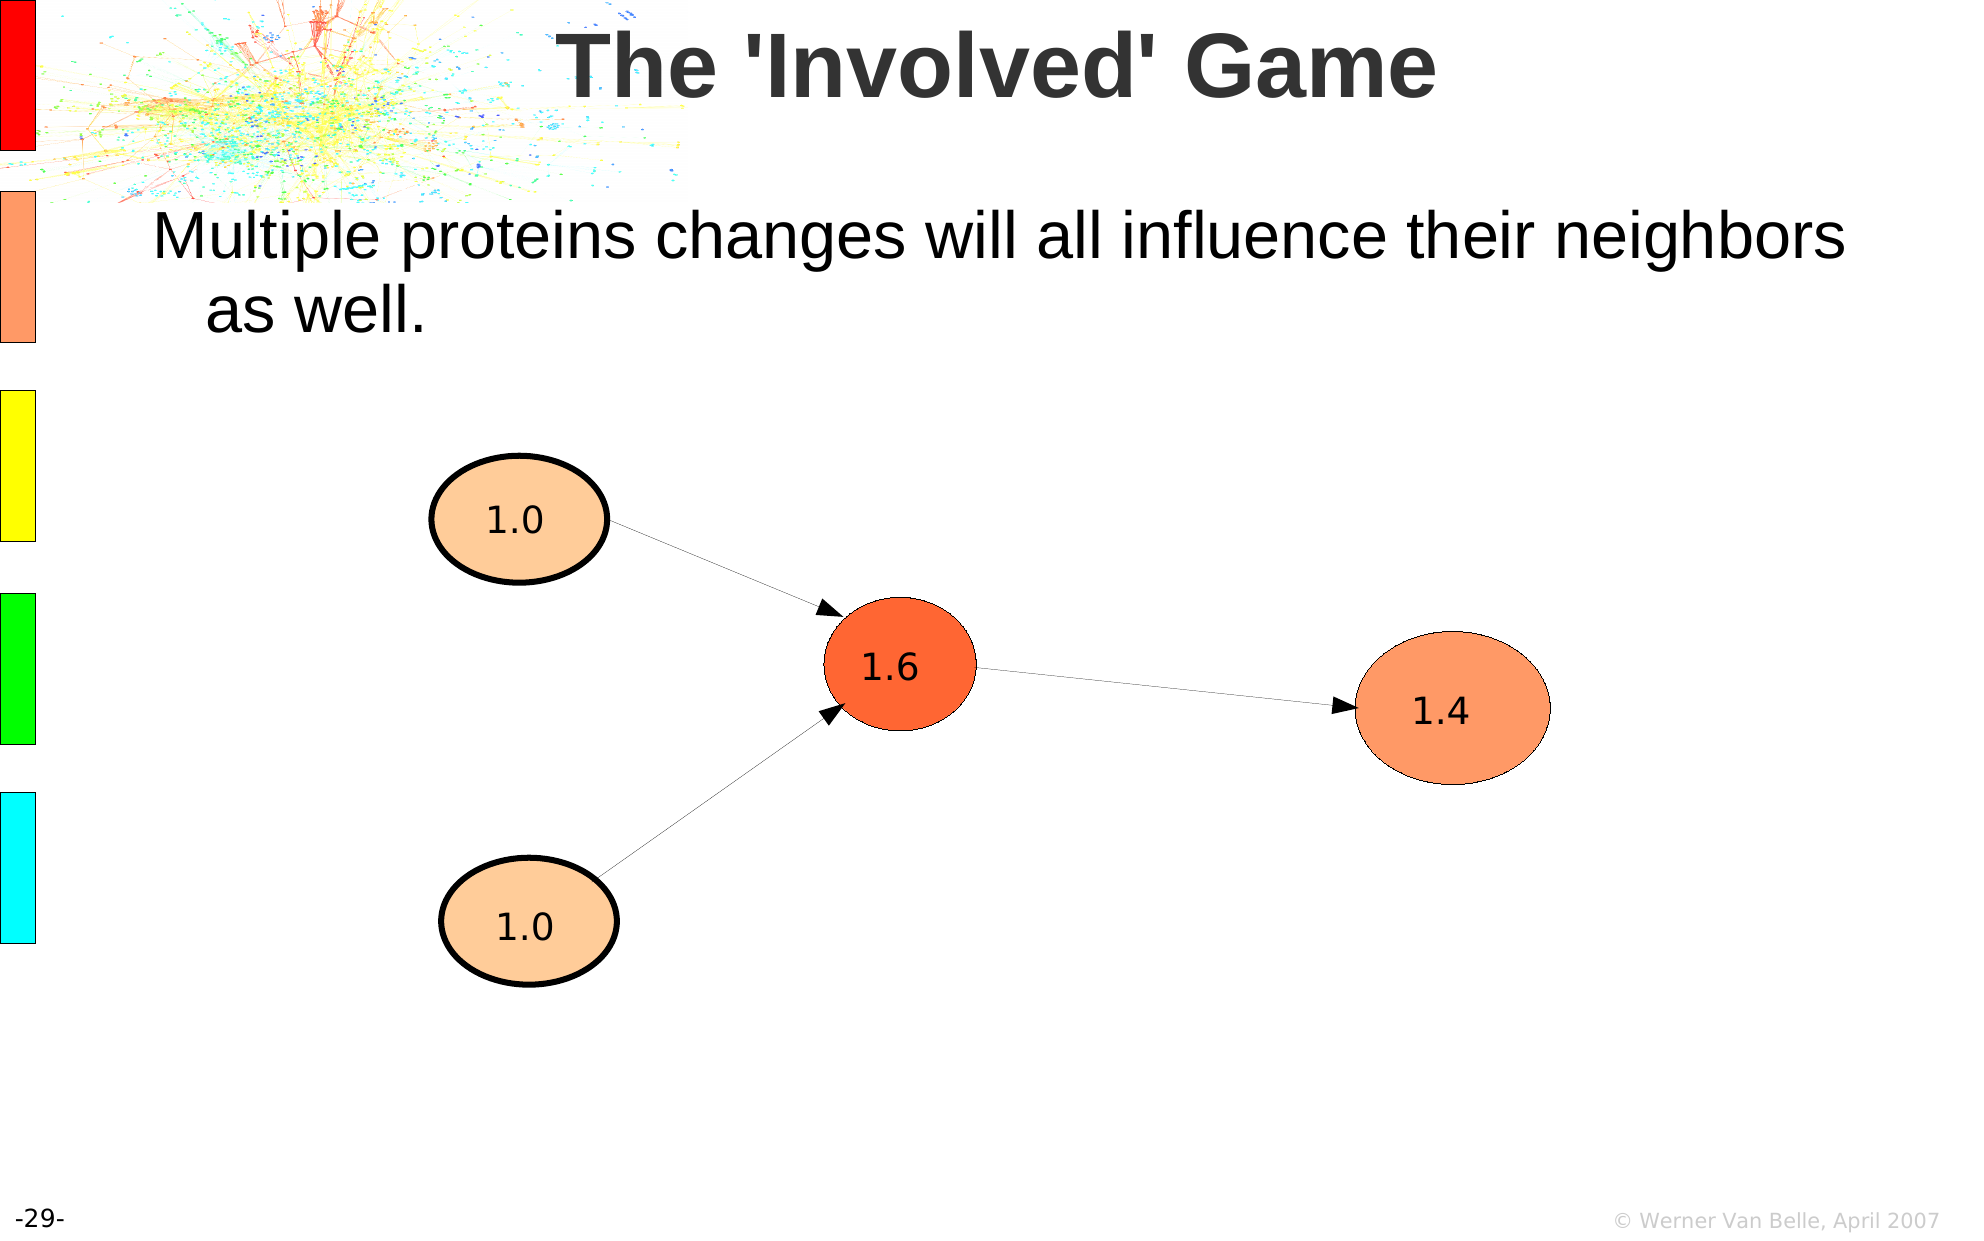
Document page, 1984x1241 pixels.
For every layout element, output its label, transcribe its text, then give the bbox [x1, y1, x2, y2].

text_box 1.4 [1396, 682, 1503, 741]
text_box [431, 455, 608, 583]
text_box 1.0 [470, 491, 577, 550]
list Multiple proteins changes will all influence their neighbors as well. [134, 197, 1935, 1167]
text_box 1.0 [480, 898, 587, 957]
text_box 1.6 [845, 638, 952, 697]
text_box [823, 597, 977, 731]
text_box [1355, 631, 1551, 785]
title The 'Involved' Game [150, 0, 1845, 133]
